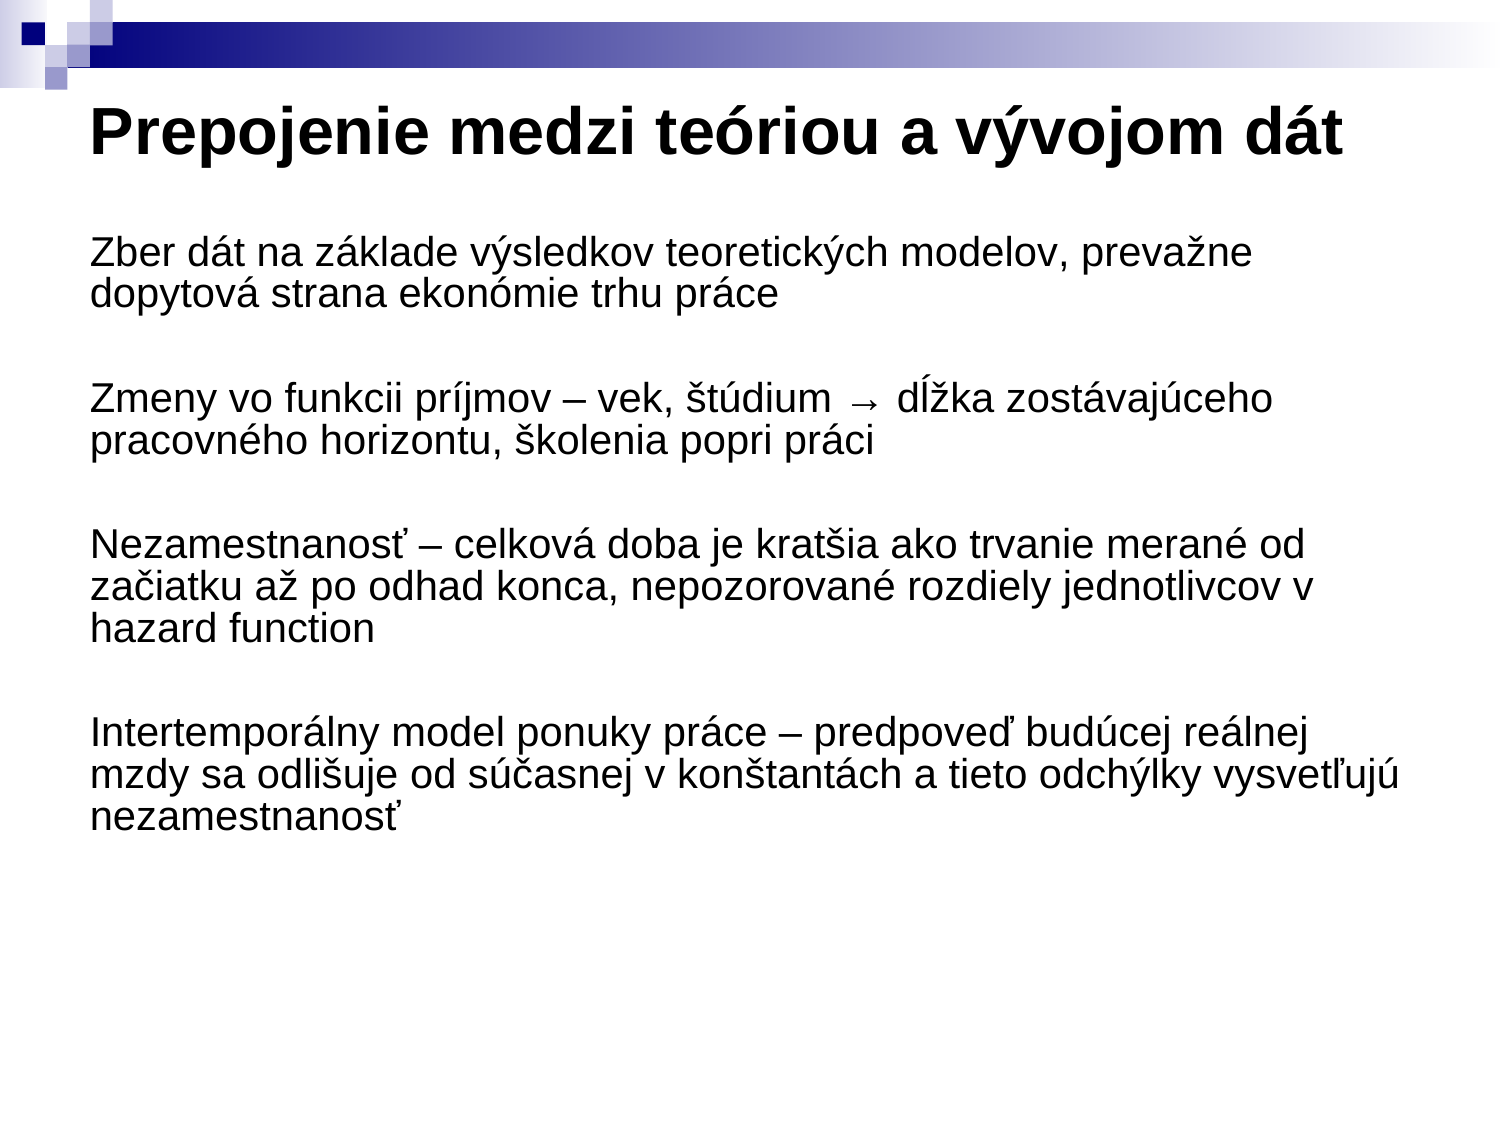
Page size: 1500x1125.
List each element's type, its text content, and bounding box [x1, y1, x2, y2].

list Zber dát na základe výsledkov teoretických modelov, prevažne dopytová strana ekonómie trhu práce Zmeny vo funkcii príjmov – vek, štúdium → dĺžka zostávajúceho pracovného horizontu, školenia popri práci Nezamestnanosť – celková doba je kratšia ako trvanie merané od začiatku až po odhad konca, nepozorované rozdiely jednotlivcov v hazard function Intertemporálny model ponuky práce – predpoveď budúcej reálnej mzdy sa odlišuje od súčasnej v konštantách a tieto odchýlky vysvetľujú nezamestnanosť [75, 224, 1426, 963]
title Prepojenie medzi teóriou a vývojom dát [75, 74, 1426, 188]
